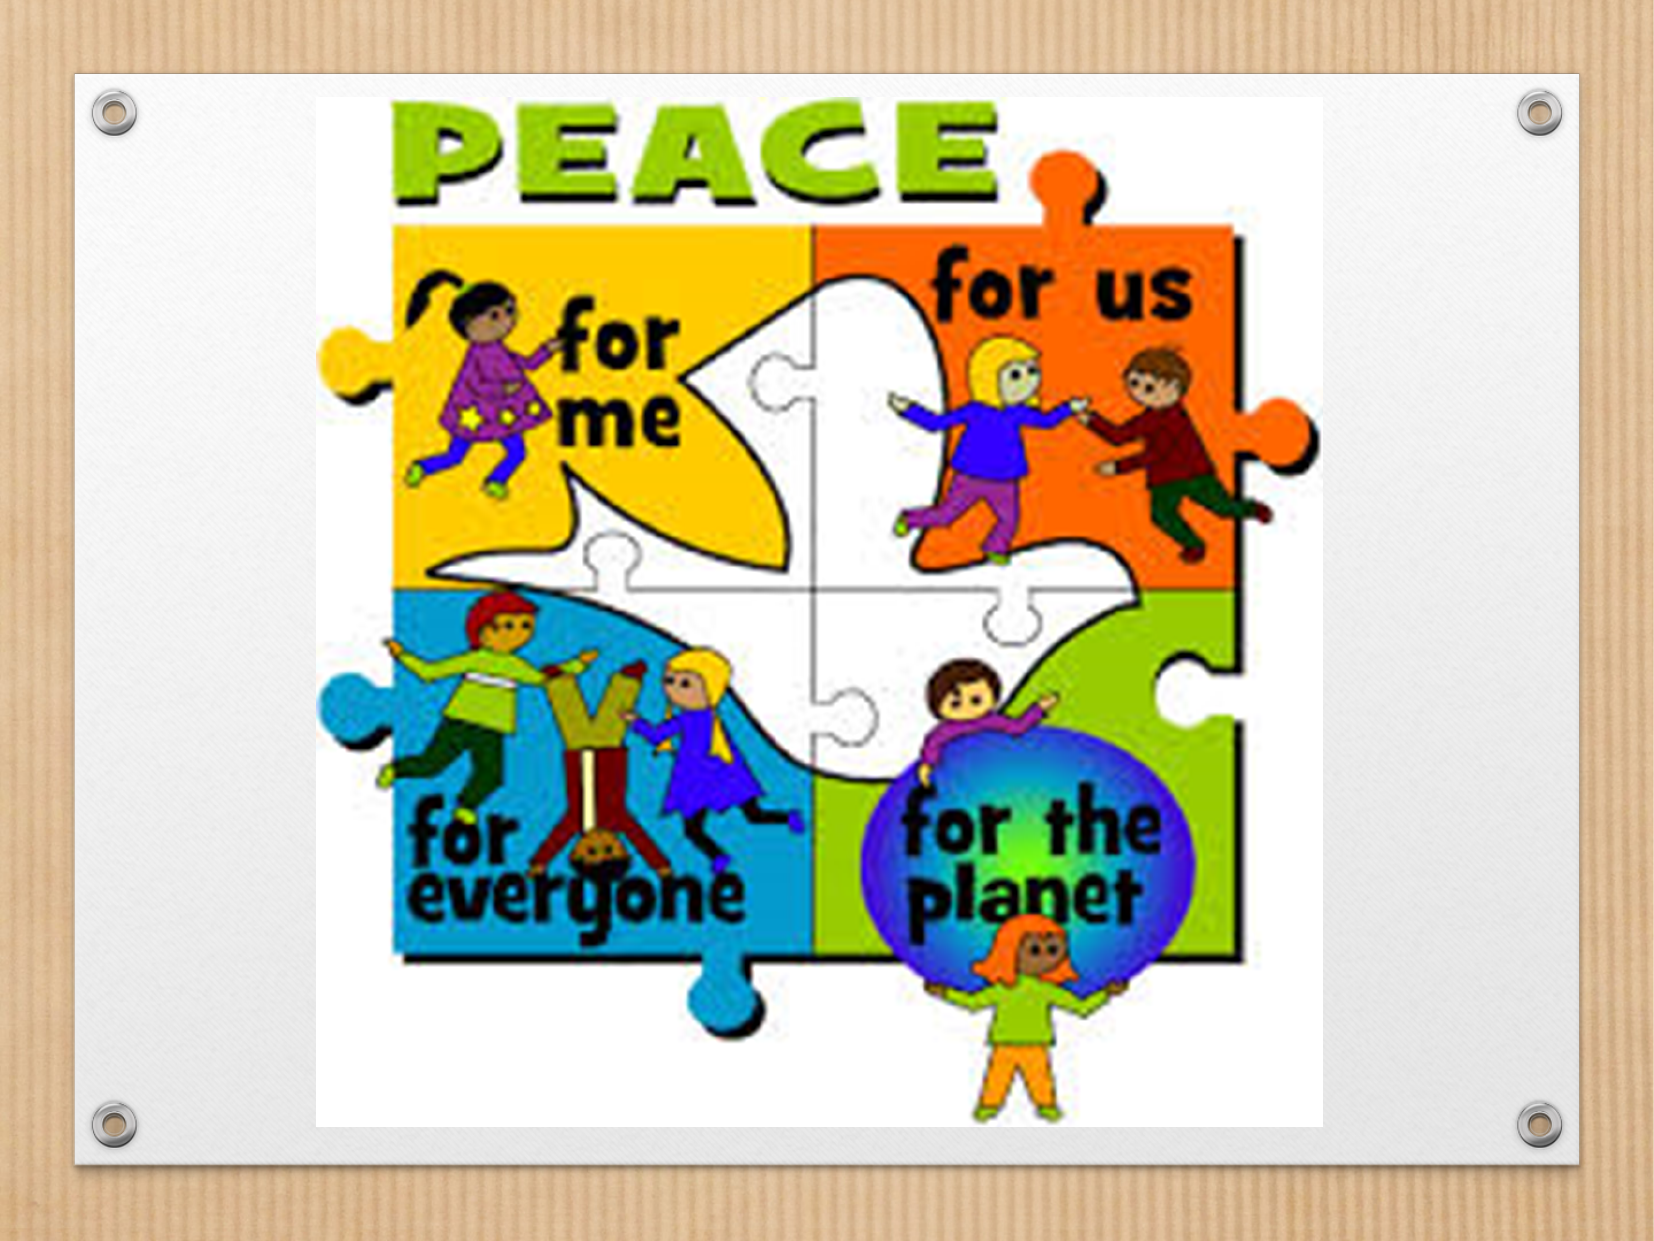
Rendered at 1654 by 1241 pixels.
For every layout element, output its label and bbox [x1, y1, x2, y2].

picture [316, 98, 1323, 1127]
